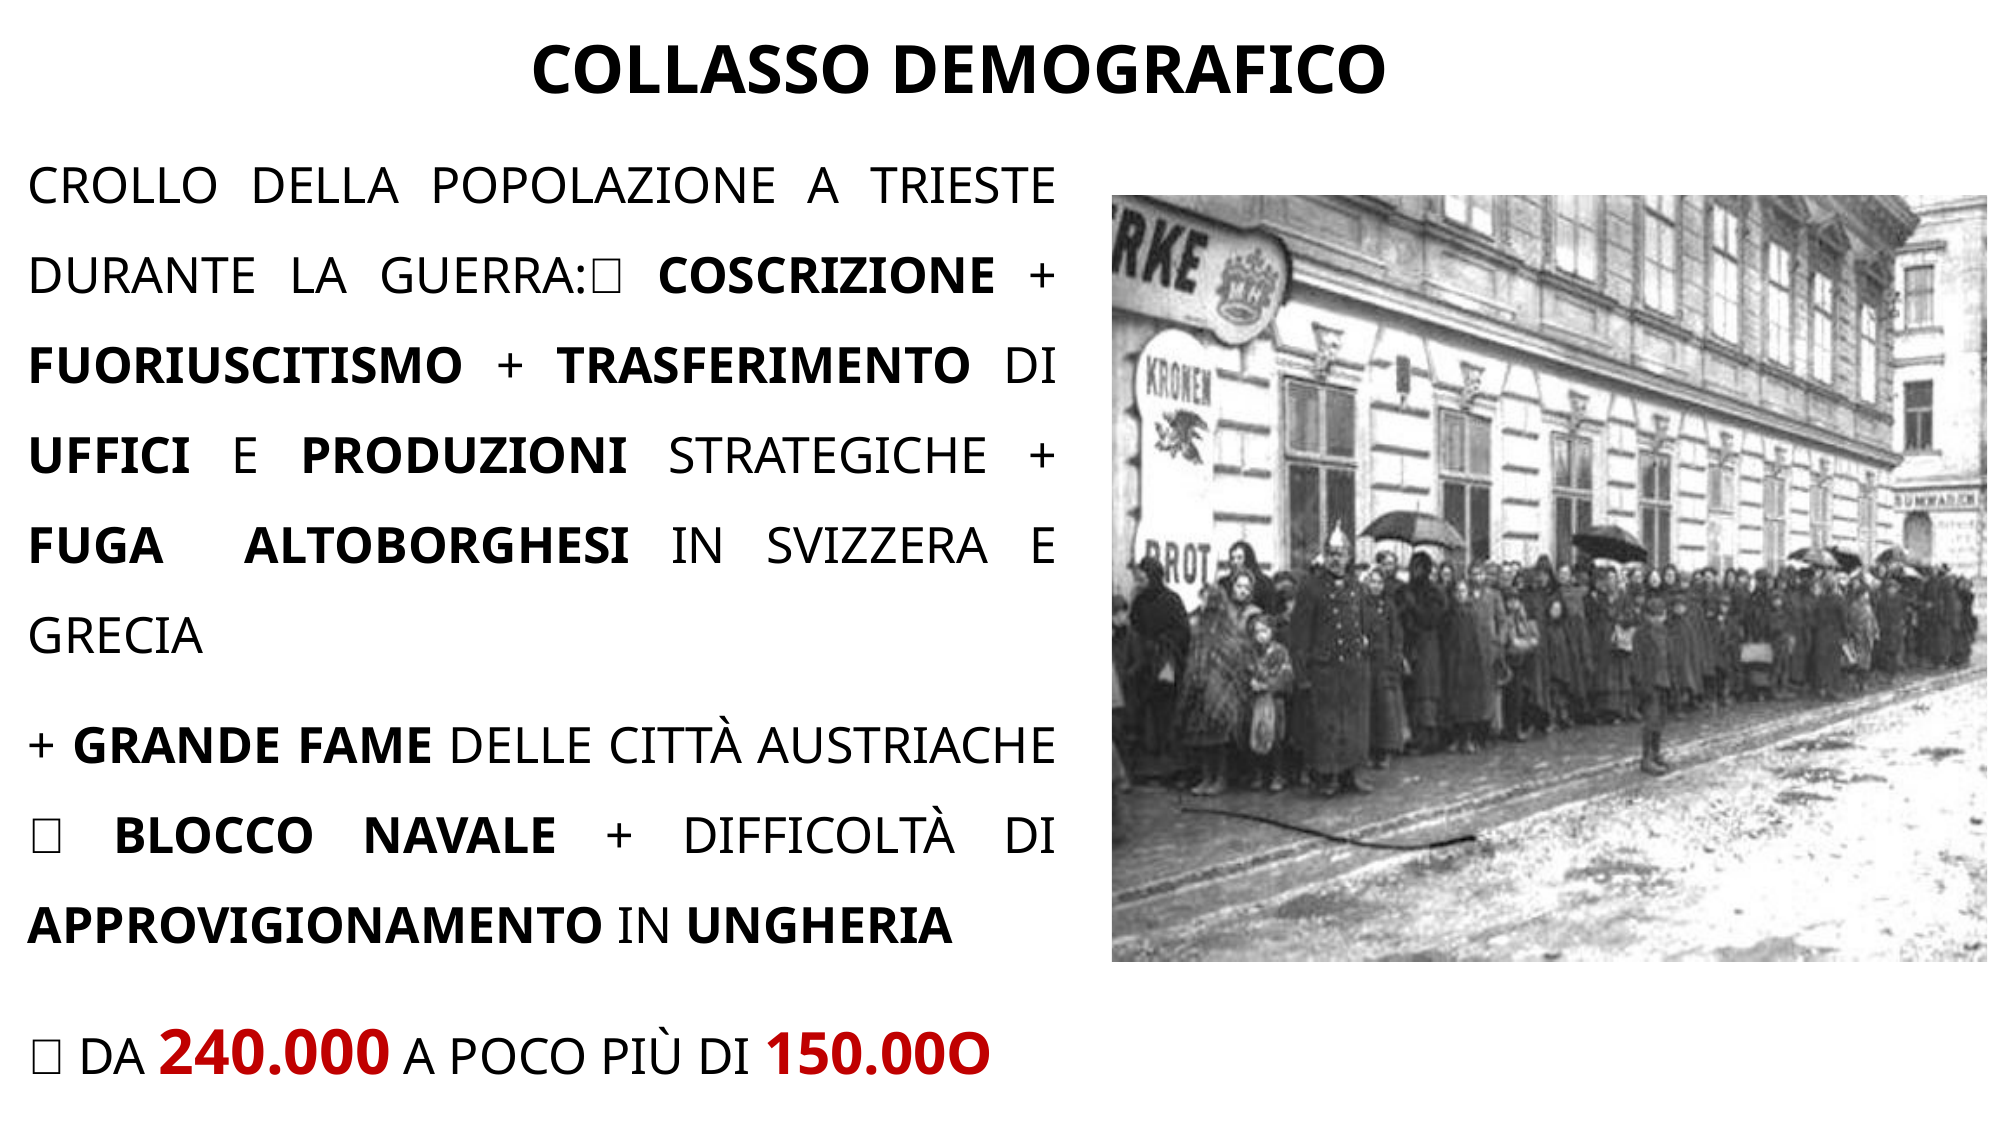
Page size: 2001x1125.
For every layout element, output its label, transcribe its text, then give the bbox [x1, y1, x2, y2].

list CROLLO DELLA POPOLAZIONE A TRIESTE DURANTE LA GUERRA: COSCRIZIONE + FUORIUSCITISMO + TRASFERIMENTO DI UFFICI E PRODUZIONI STRATEGICHE + FUGA ALTOBORGHESI IN SVIZZERA E GRECIA + GRANDE FAME DELLE CITTÀ AUSTRIACHE  BLOCCO NAVALE + DIFFICOLTÀ DI APPROVIGIONAMENTO IN UNGHERIA  DA 240.000 A POCO PIÙ DI 150.00O [12, 115, 1096, 1112]
title COLLASSO DEMOGRAFICO [137, 26, 1783, 116]
picture [1111, 195, 1988, 962]
